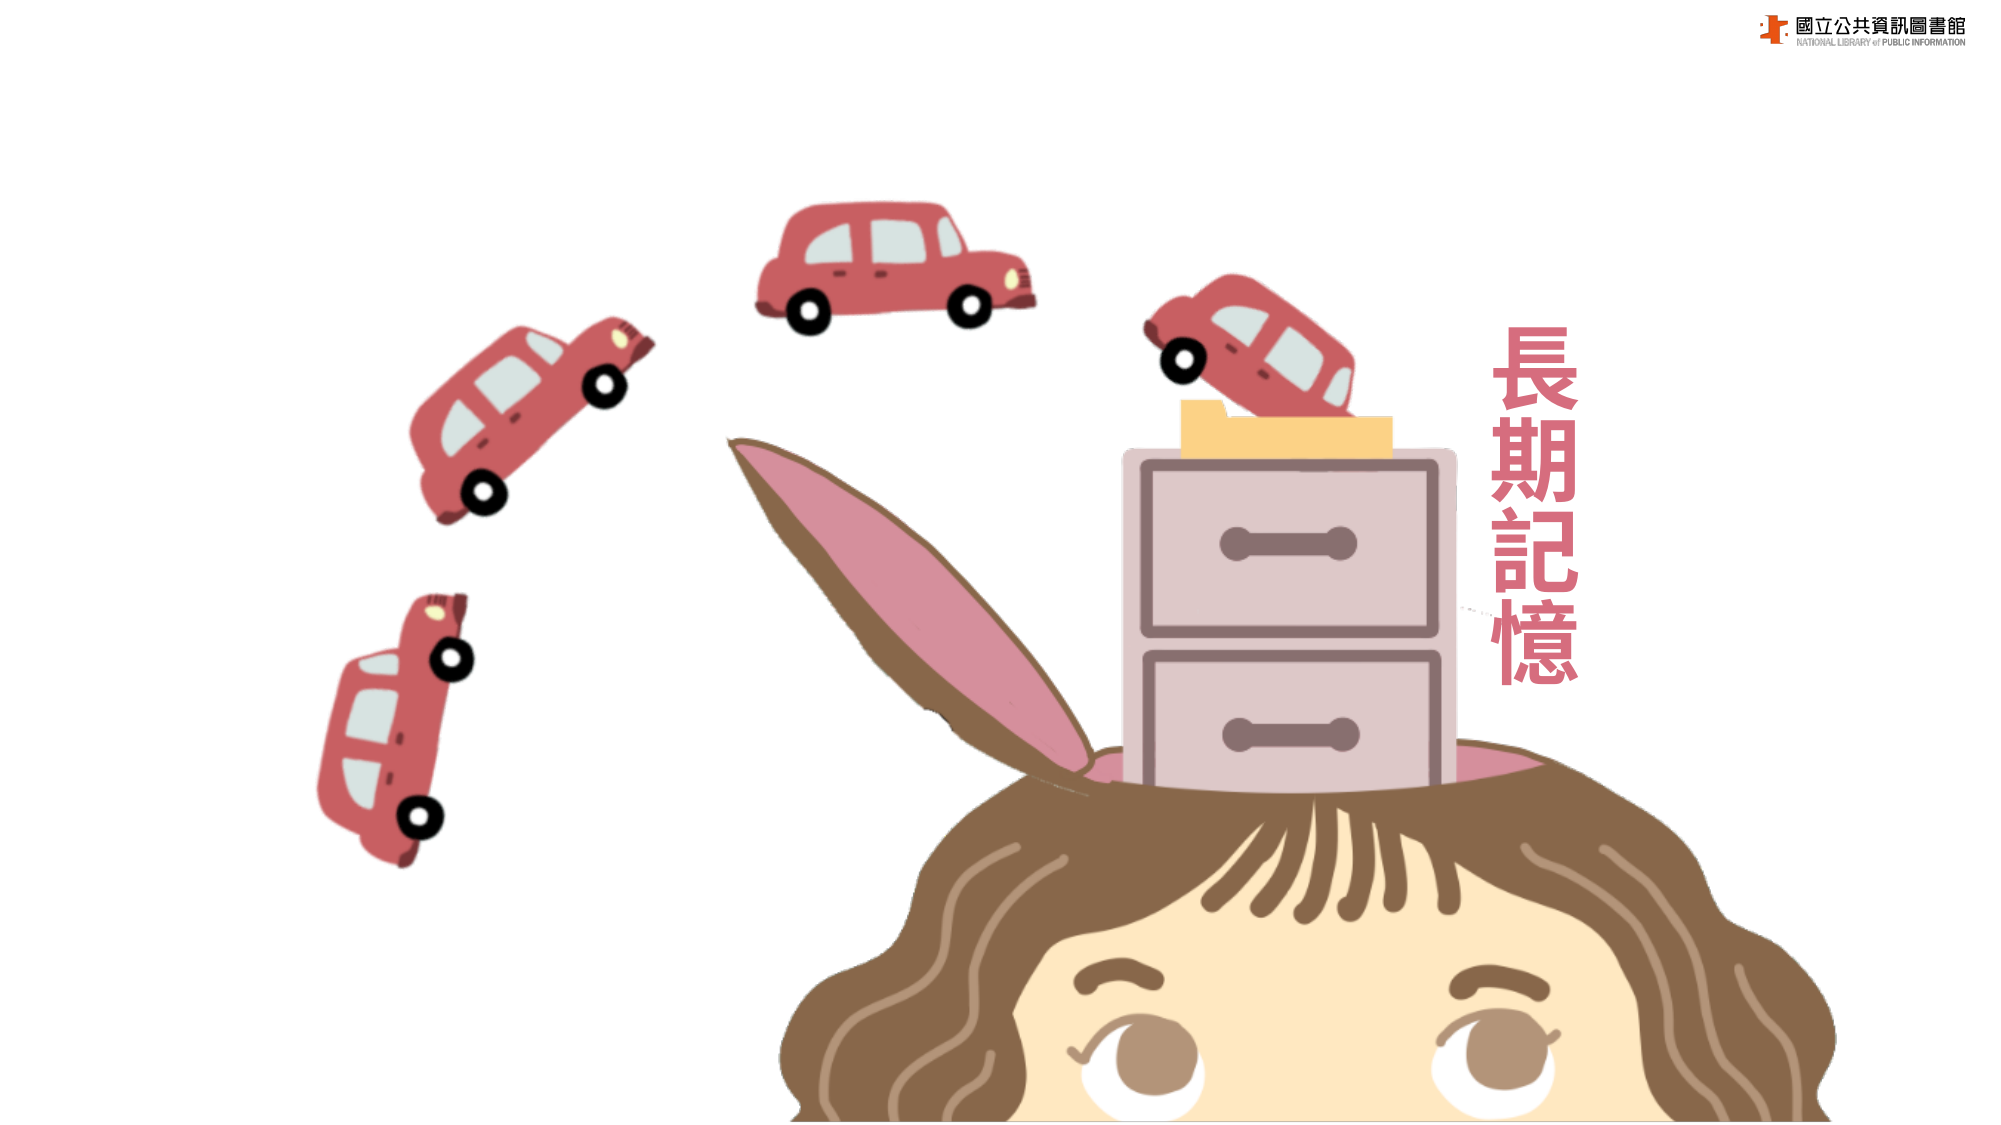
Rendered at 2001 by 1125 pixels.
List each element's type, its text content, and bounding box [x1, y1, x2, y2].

picture [107, 192, 2000, 1125]
text_box 長期記憶 [1452, 294, 1595, 717]
